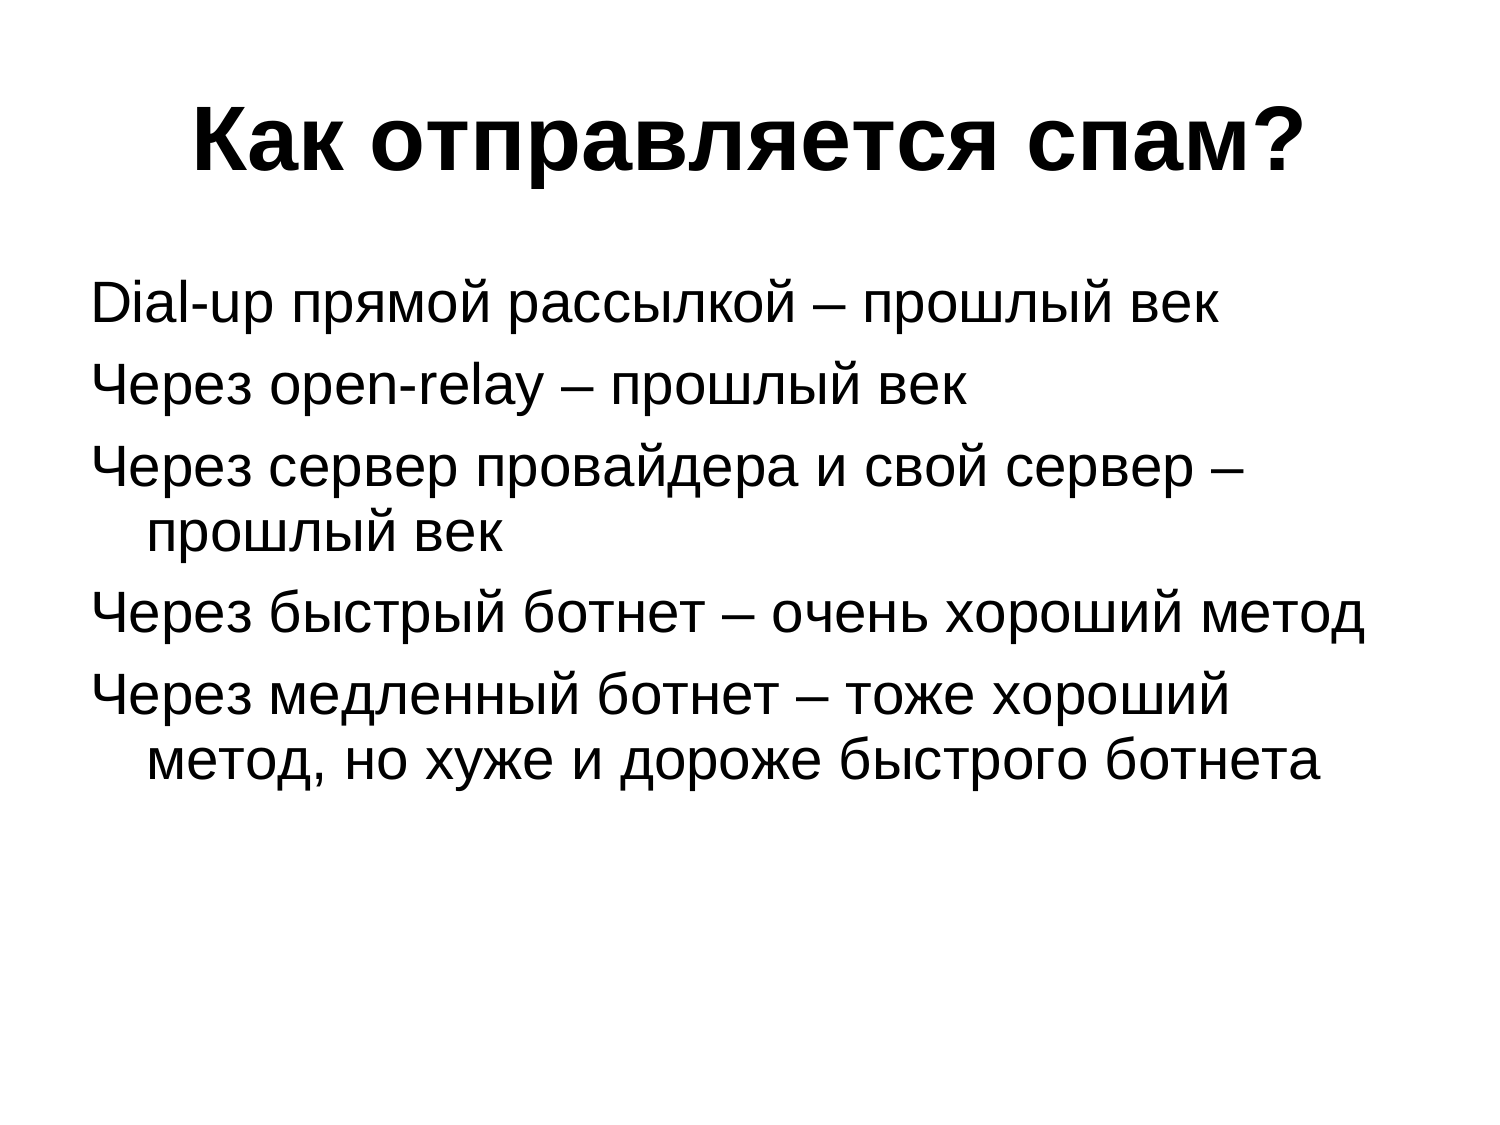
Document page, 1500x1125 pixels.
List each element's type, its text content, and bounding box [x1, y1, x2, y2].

list Dial-up прямой рассылкой – прошлый век Через open-relay – прошлый век Через сервер провайдера и свой сервер – прошлый век Через быстрый ботнет – очень хороший метод Через медленный ботнет – тоже хороший метод, но хуже и дороже быстрого ботнета [75, 262, 1426, 1006]
title Как отправляется спам? [75, 45, 1426, 233]
